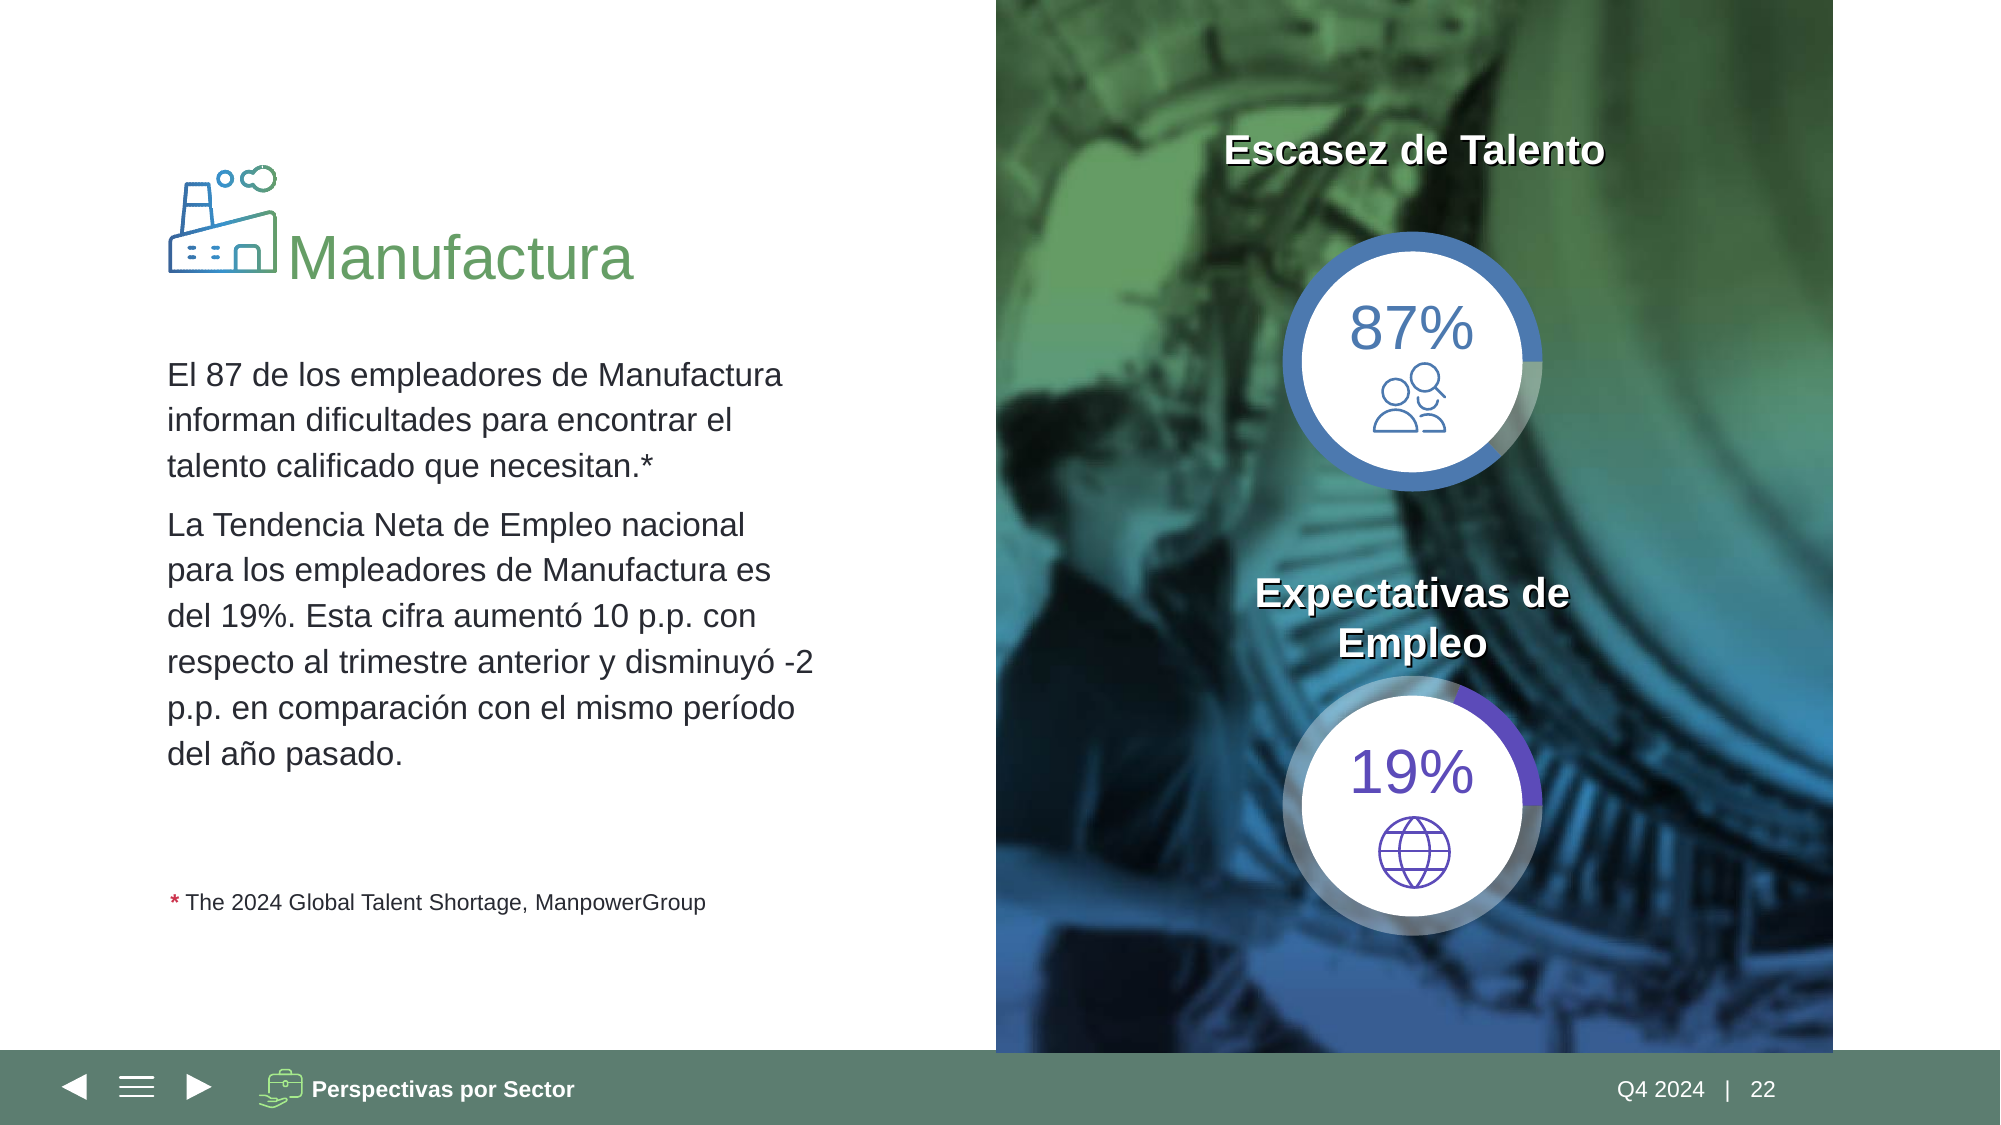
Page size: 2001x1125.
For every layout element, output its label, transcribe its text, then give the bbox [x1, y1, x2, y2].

text_box [186, 1073, 212, 1100]
text_box * The 2024 Global Talent Shortage, ManpowerGroup [155, 880, 1156, 924]
picture [167, 163, 279, 275]
text_box [61, 1073, 87, 1100]
text_box Expectativas de Empleo [1204, 565, 1622, 718]
list El 87 de los empleadores de Manufactura informan dificultades para encontrar el talento calificado que necesitan.* La Tendencia Neta de Empleo nacional para los empleadores de Manufactura es del 19%. Esta cifra aumentó 10 p.p. con respecto al trimestre anterior y disminuyó -2 p.p. en comparación con el mismo período del año pasado. [167, 370, 818, 785]
chart [1264, 718, 1565, 955]
picture [996, 0, 1833, 1053]
chart [1264, 224, 1565, 511]
title Manufactura [167, 212, 863, 370]
text_box 87% [1301, 251, 1523, 473]
text_box Escasez de Talento [1206, 122, 1624, 224]
text_box 19% [1301, 718, 1523, 917]
picture [117, 1075, 156, 1099]
